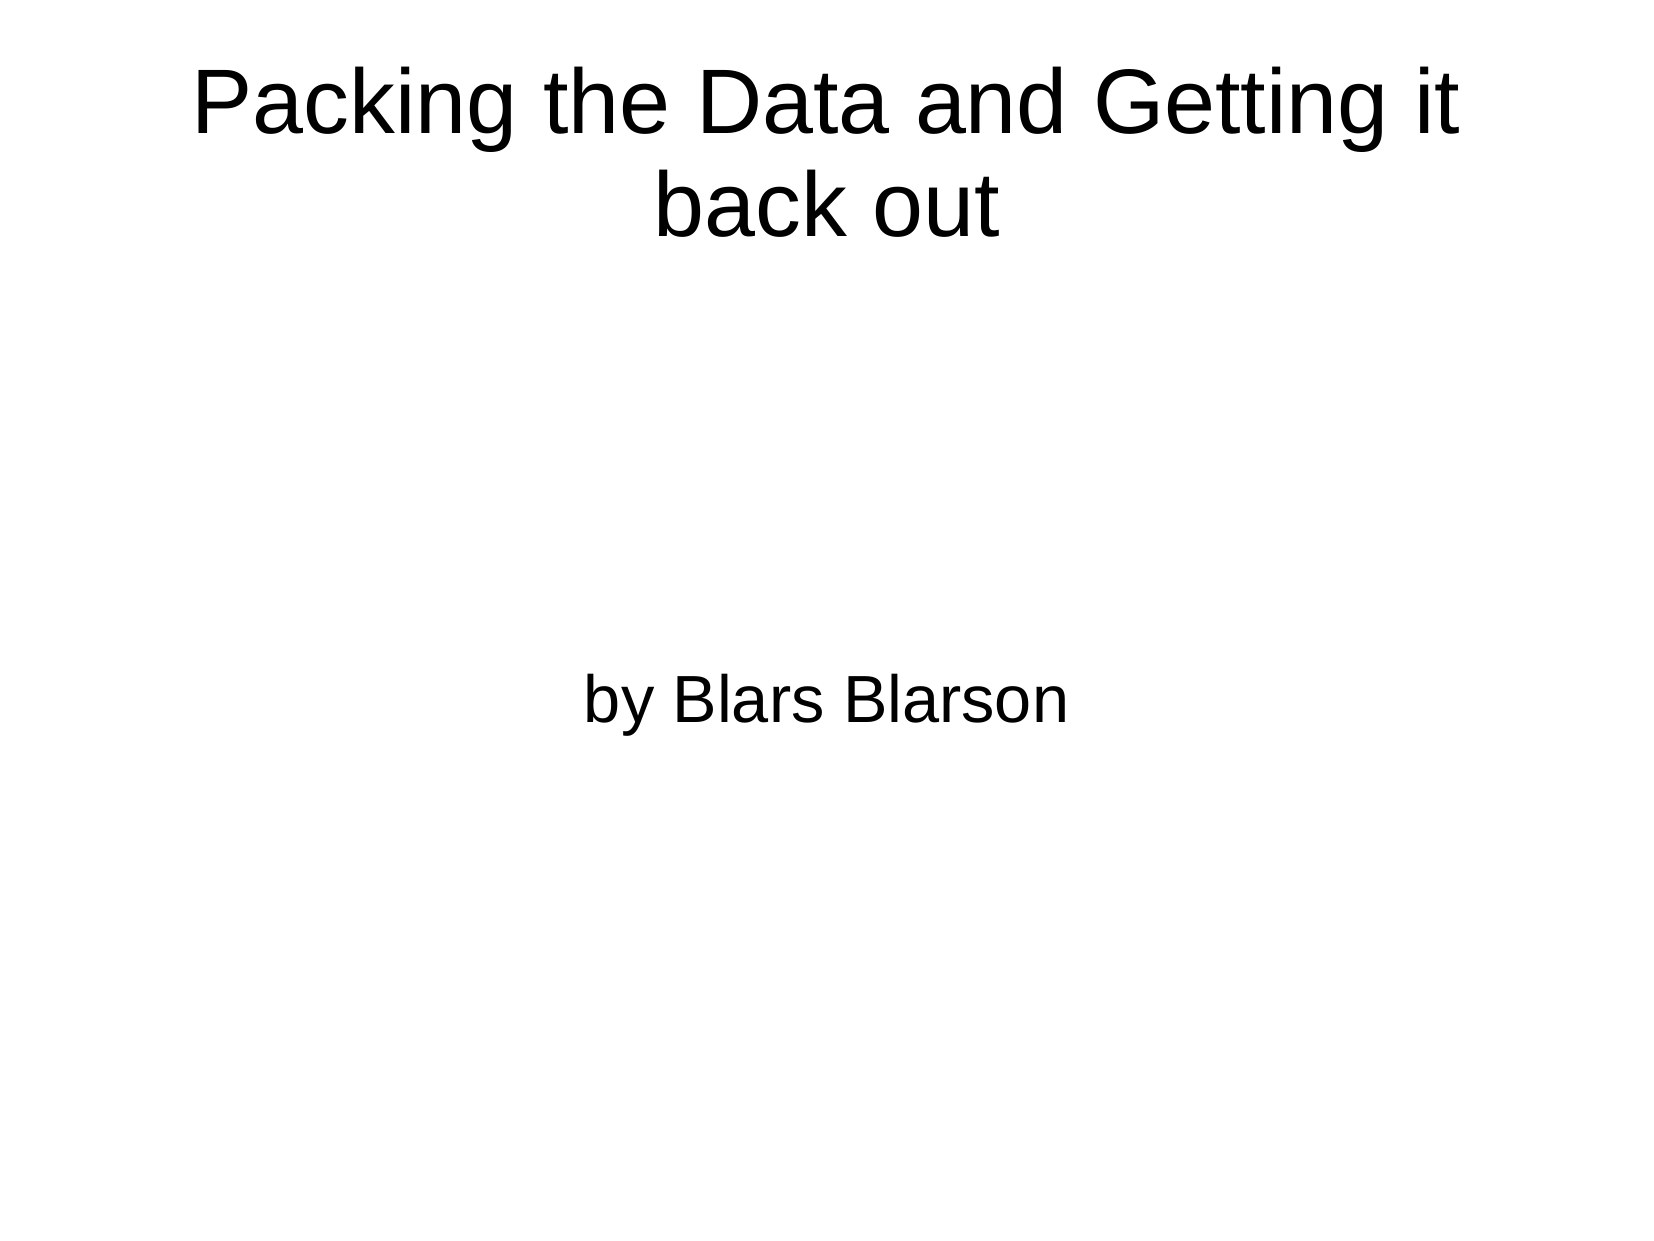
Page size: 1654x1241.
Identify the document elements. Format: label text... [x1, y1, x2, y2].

title Packing the Data and Getting it back out [82, 50, 1571, 256]
subtitle by Blars Blarson [82, 297, 1571, 1102]
